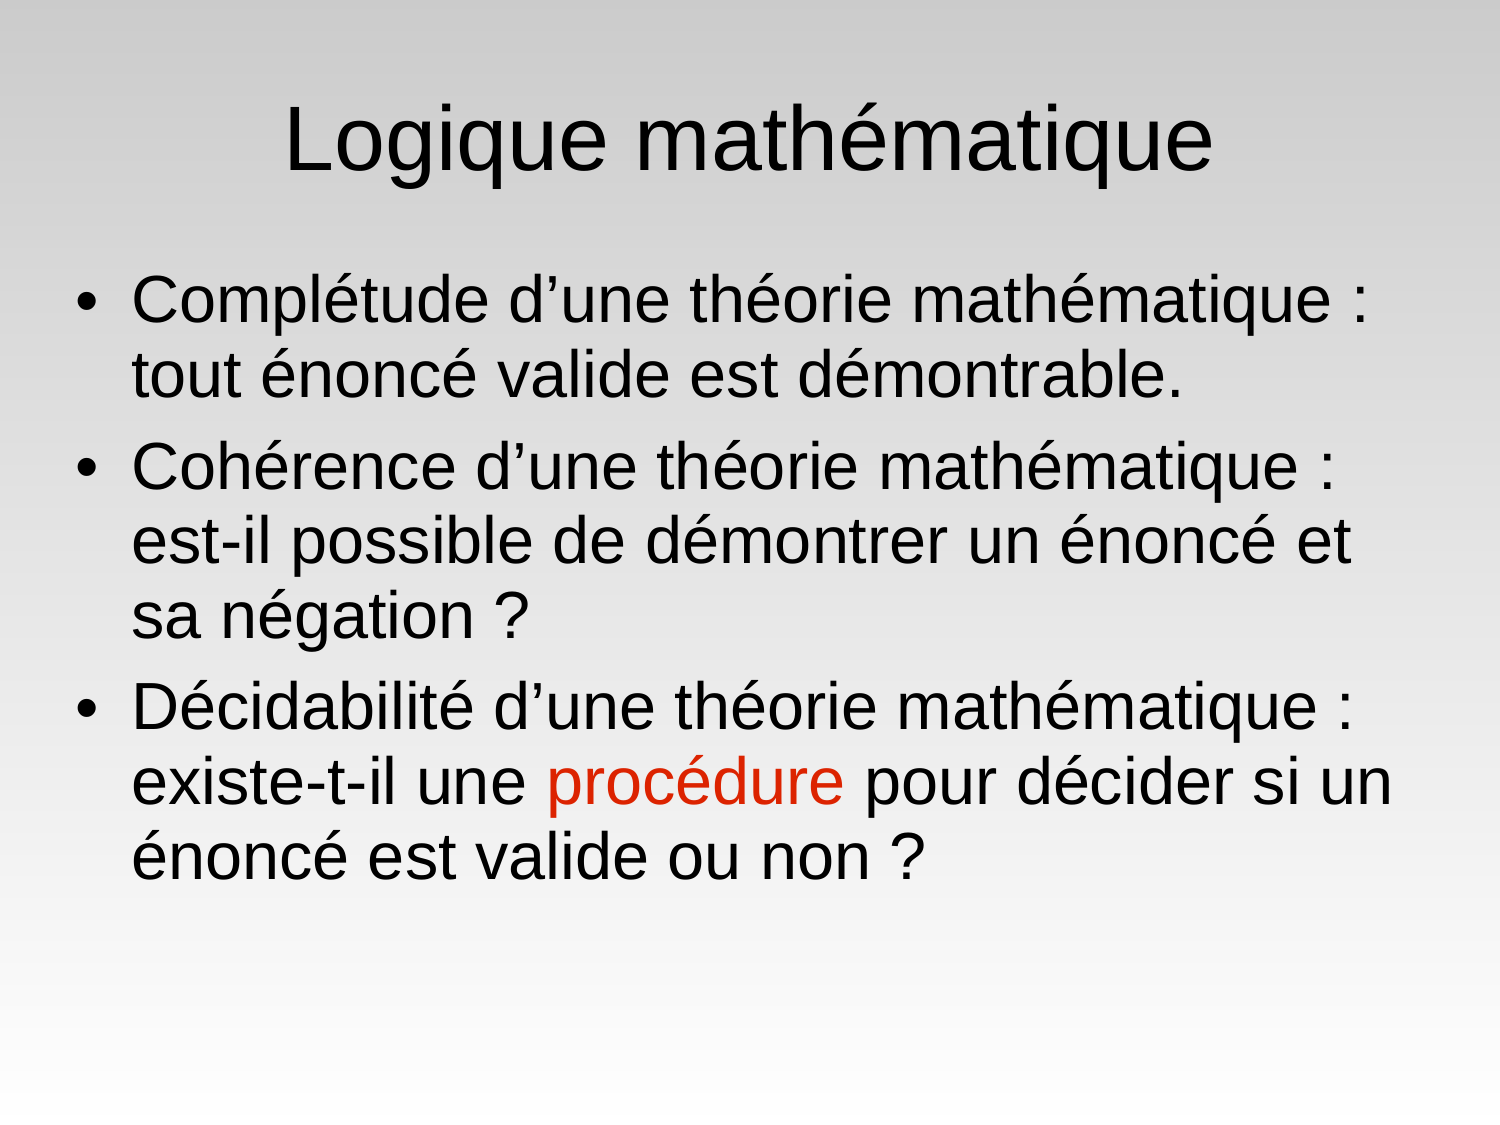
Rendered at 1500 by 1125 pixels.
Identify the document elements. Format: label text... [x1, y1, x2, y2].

title Logique mathématique [75, 28, 1426, 250]
list Complétude d’une théorie mathématique : tout énoncé valide est démontrable. Cohérence d’une théorie mathématique : est-il possible de démontrer un énoncé et sa négation ? Décidabilité d’une théorie mathématique : existe-t-il une procédure pour décider si un énoncé est valide ou non ? [75, 262, 1426, 991]
